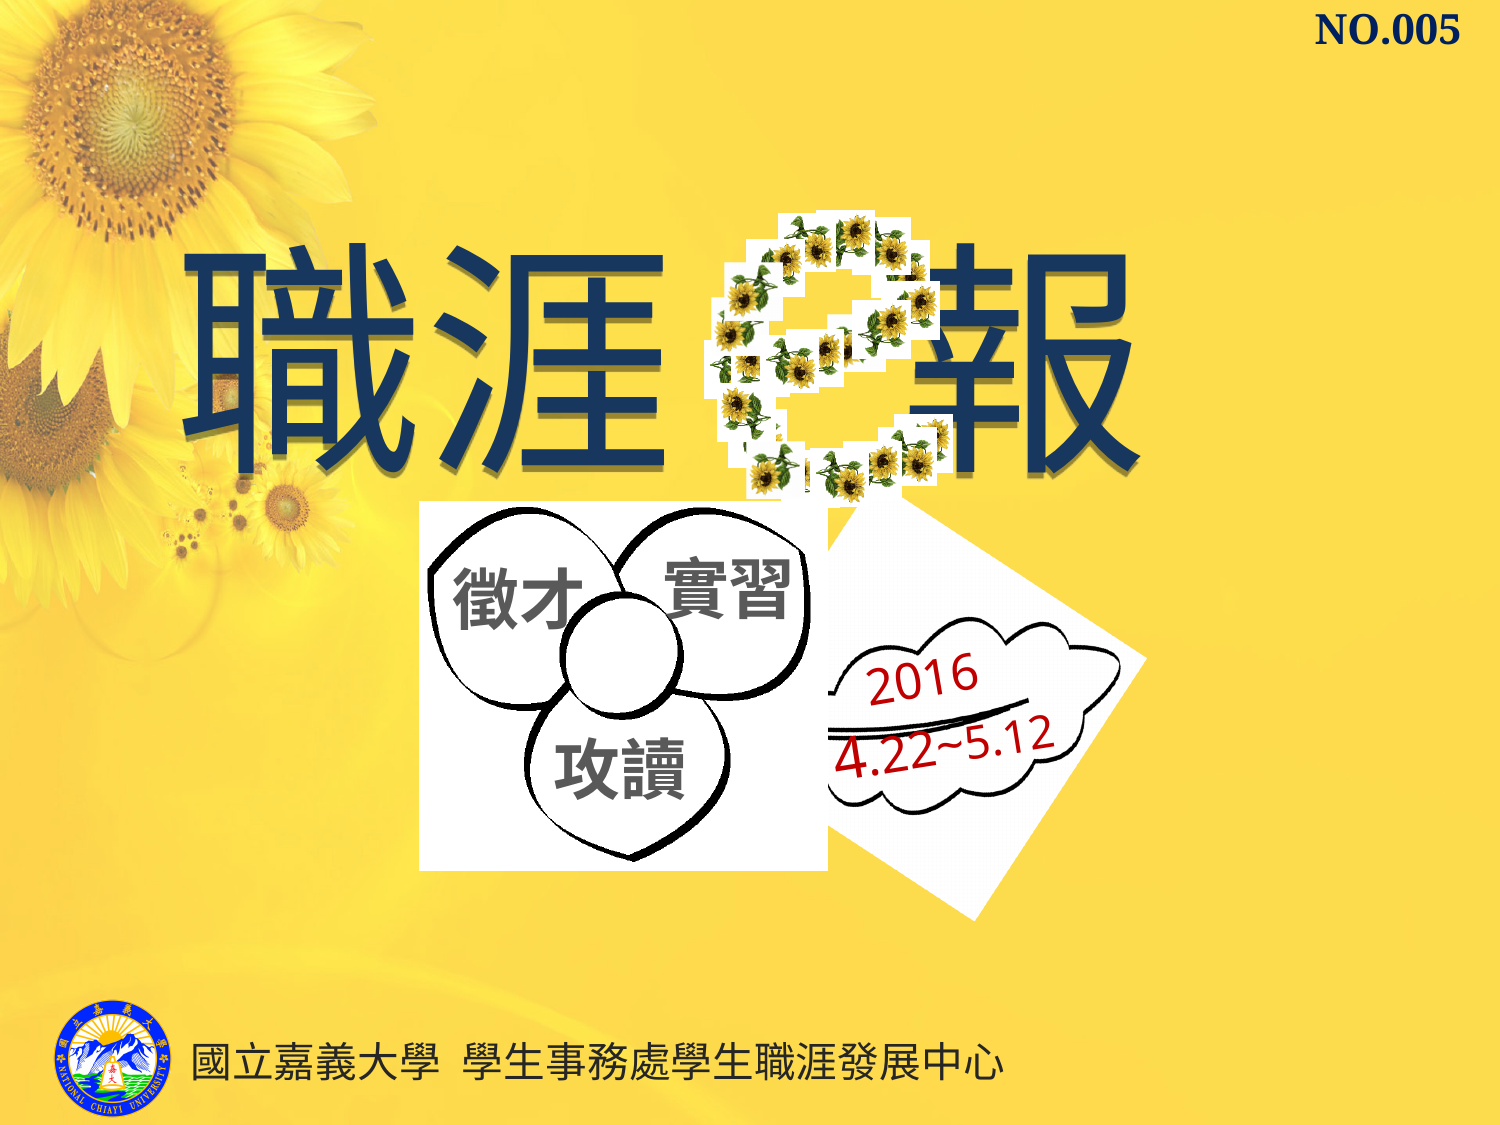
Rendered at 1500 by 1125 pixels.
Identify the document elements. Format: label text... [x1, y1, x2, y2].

text_box 徵才 [437, 550, 608, 649]
text_box 職涯 報 [159, 196, 1400, 515]
picture [419, 211, 1147, 921]
text_box 攻讀 [538, 720, 704, 817]
picture [53, 999, 172, 1118]
text_box 實習 [647, 538, 817, 637]
text_box 國立嘉義大學 學生事務處學生職涯發展中心 [175, 1028, 1020, 1094]
text_box NO.005 [1299, 0, 1498, 61]
text_box 職涯 報 [828, 507, 856, 515]
text_box 職涯 報 [769, 269, 881, 335]
text_box 2016 [844, 625, 1015, 735]
text_box 4.22~5.12 [828, 670, 1132, 812]
